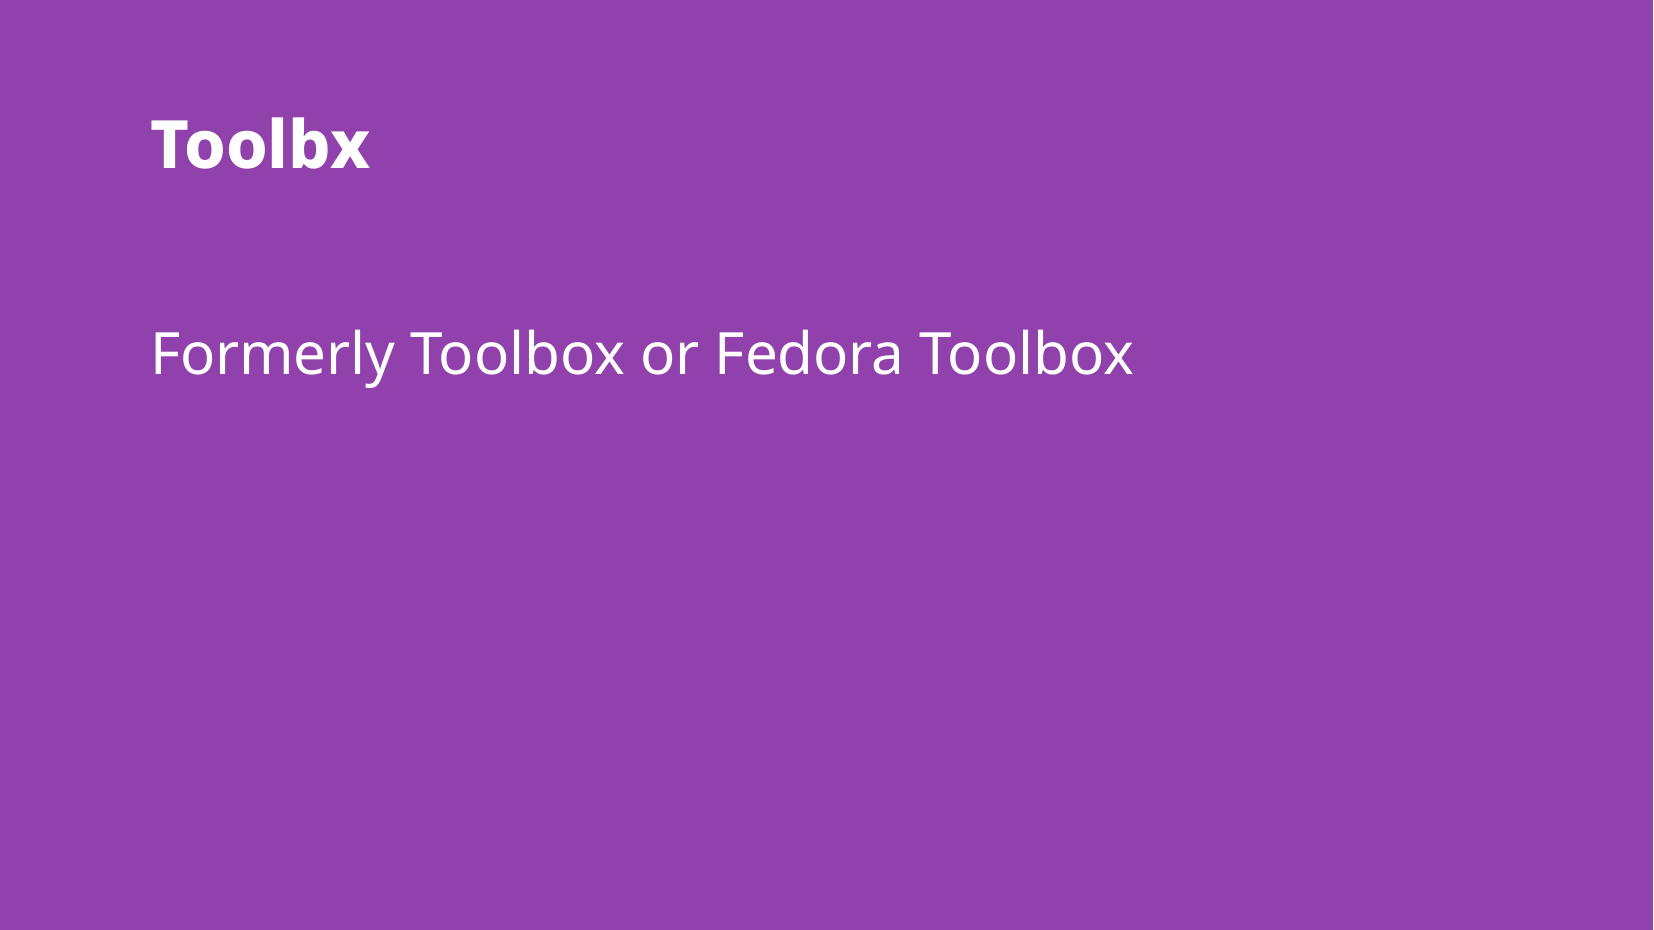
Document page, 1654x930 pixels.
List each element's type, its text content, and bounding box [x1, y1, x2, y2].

subtitle Formerly Toolbox or Fedora Toolbox [150, 272, 1501, 812]
title Toolbx [150, 107, 1501, 188]
